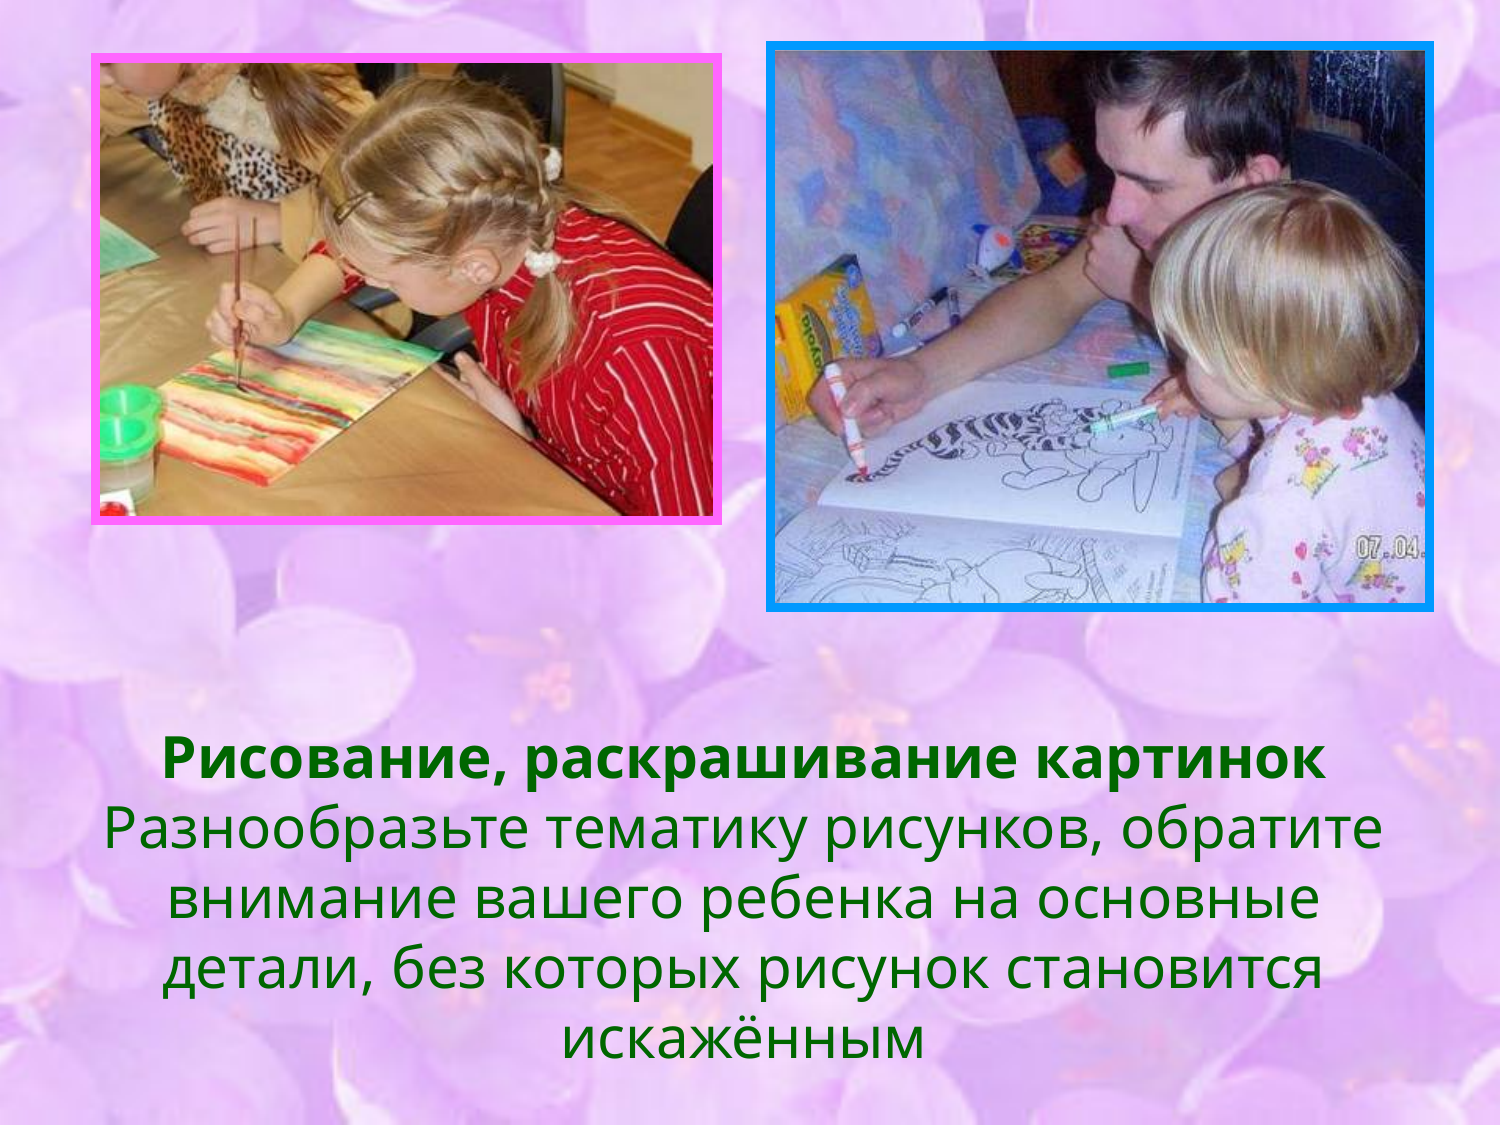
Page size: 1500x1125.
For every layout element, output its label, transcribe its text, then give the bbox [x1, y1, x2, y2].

text_box Рисование, раскрашивание картинок Разнообразьте тематику рисунков, обратите внимание вашего ребенка на основные детали, без которых рисунок становится искажённым [50, 712, 1438, 1078]
picture [774, 50, 1426, 603]
picture [99, 62, 713, 516]
